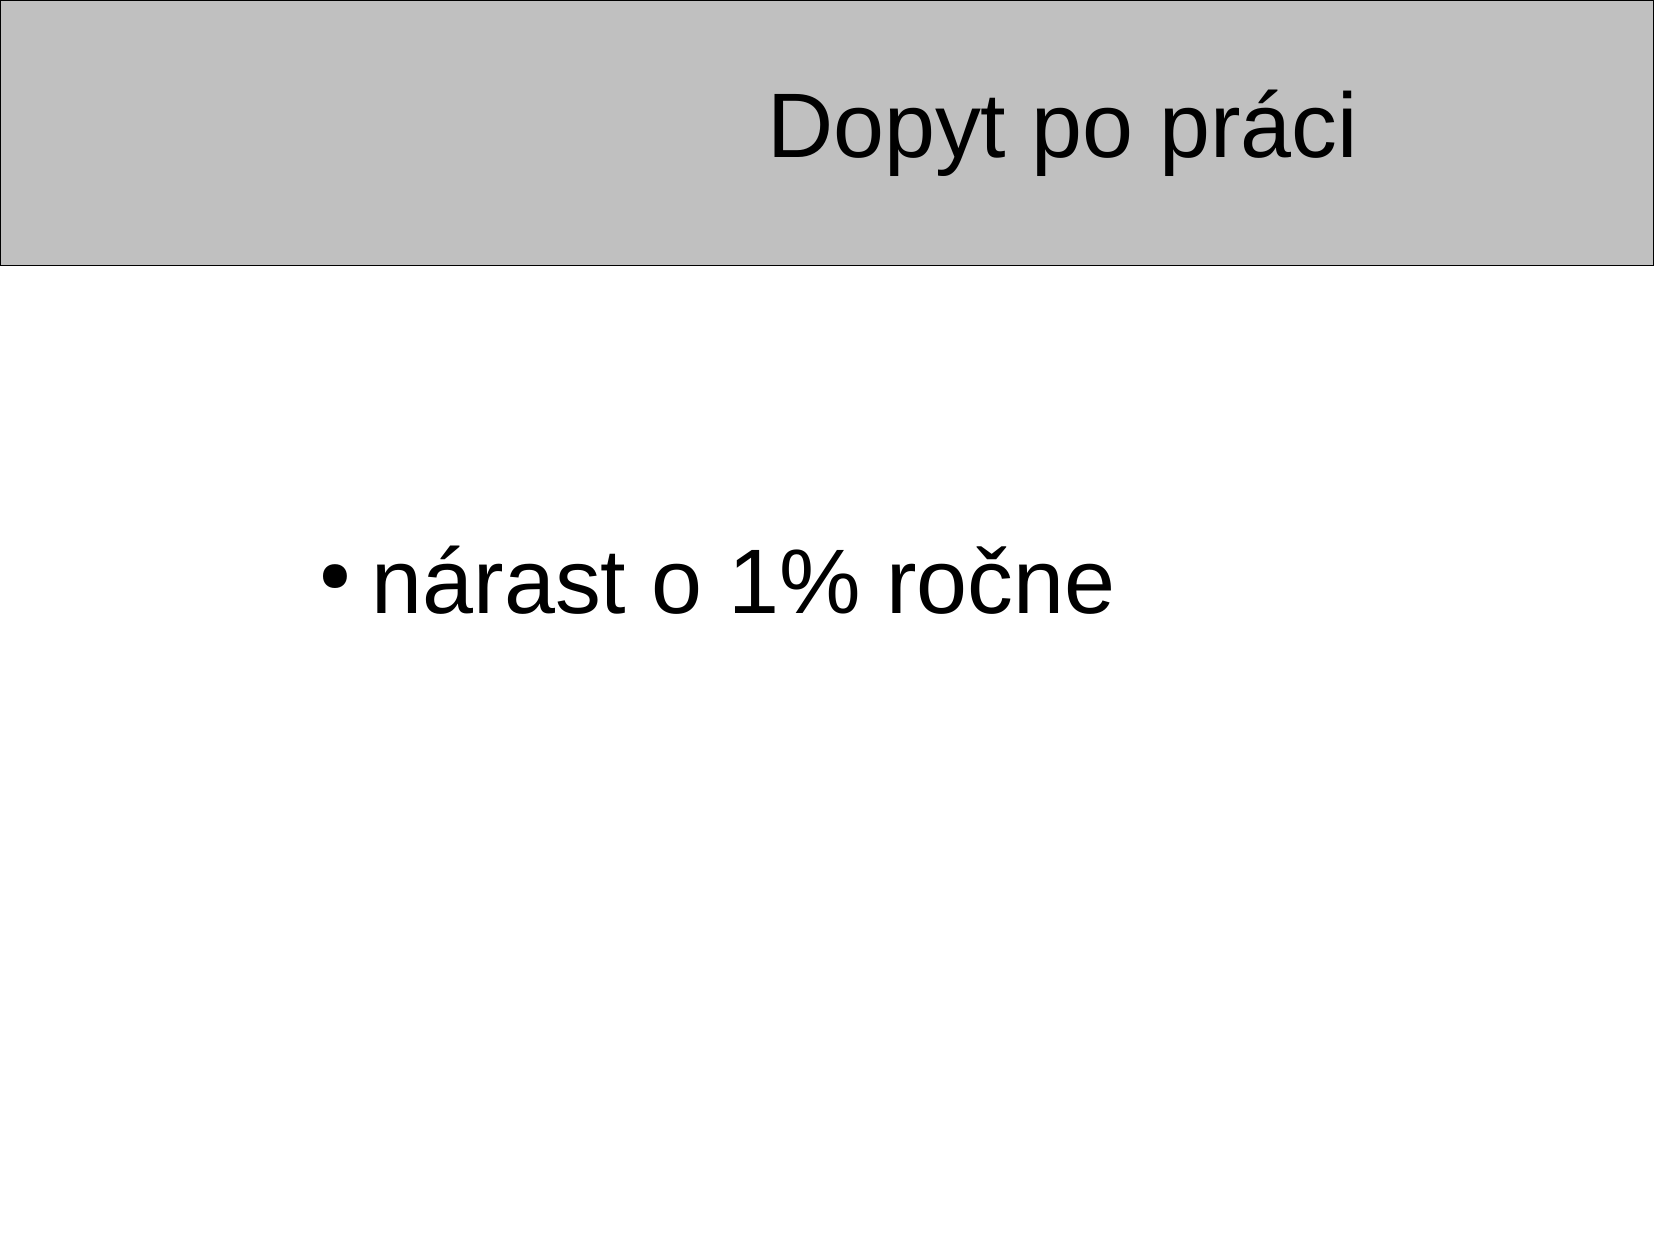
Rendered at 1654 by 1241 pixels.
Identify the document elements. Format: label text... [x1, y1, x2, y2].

list nárast o 1% ročne [301, 547, 1654, 886]
title Dopyt po práci [561, 29, 1565, 237]
